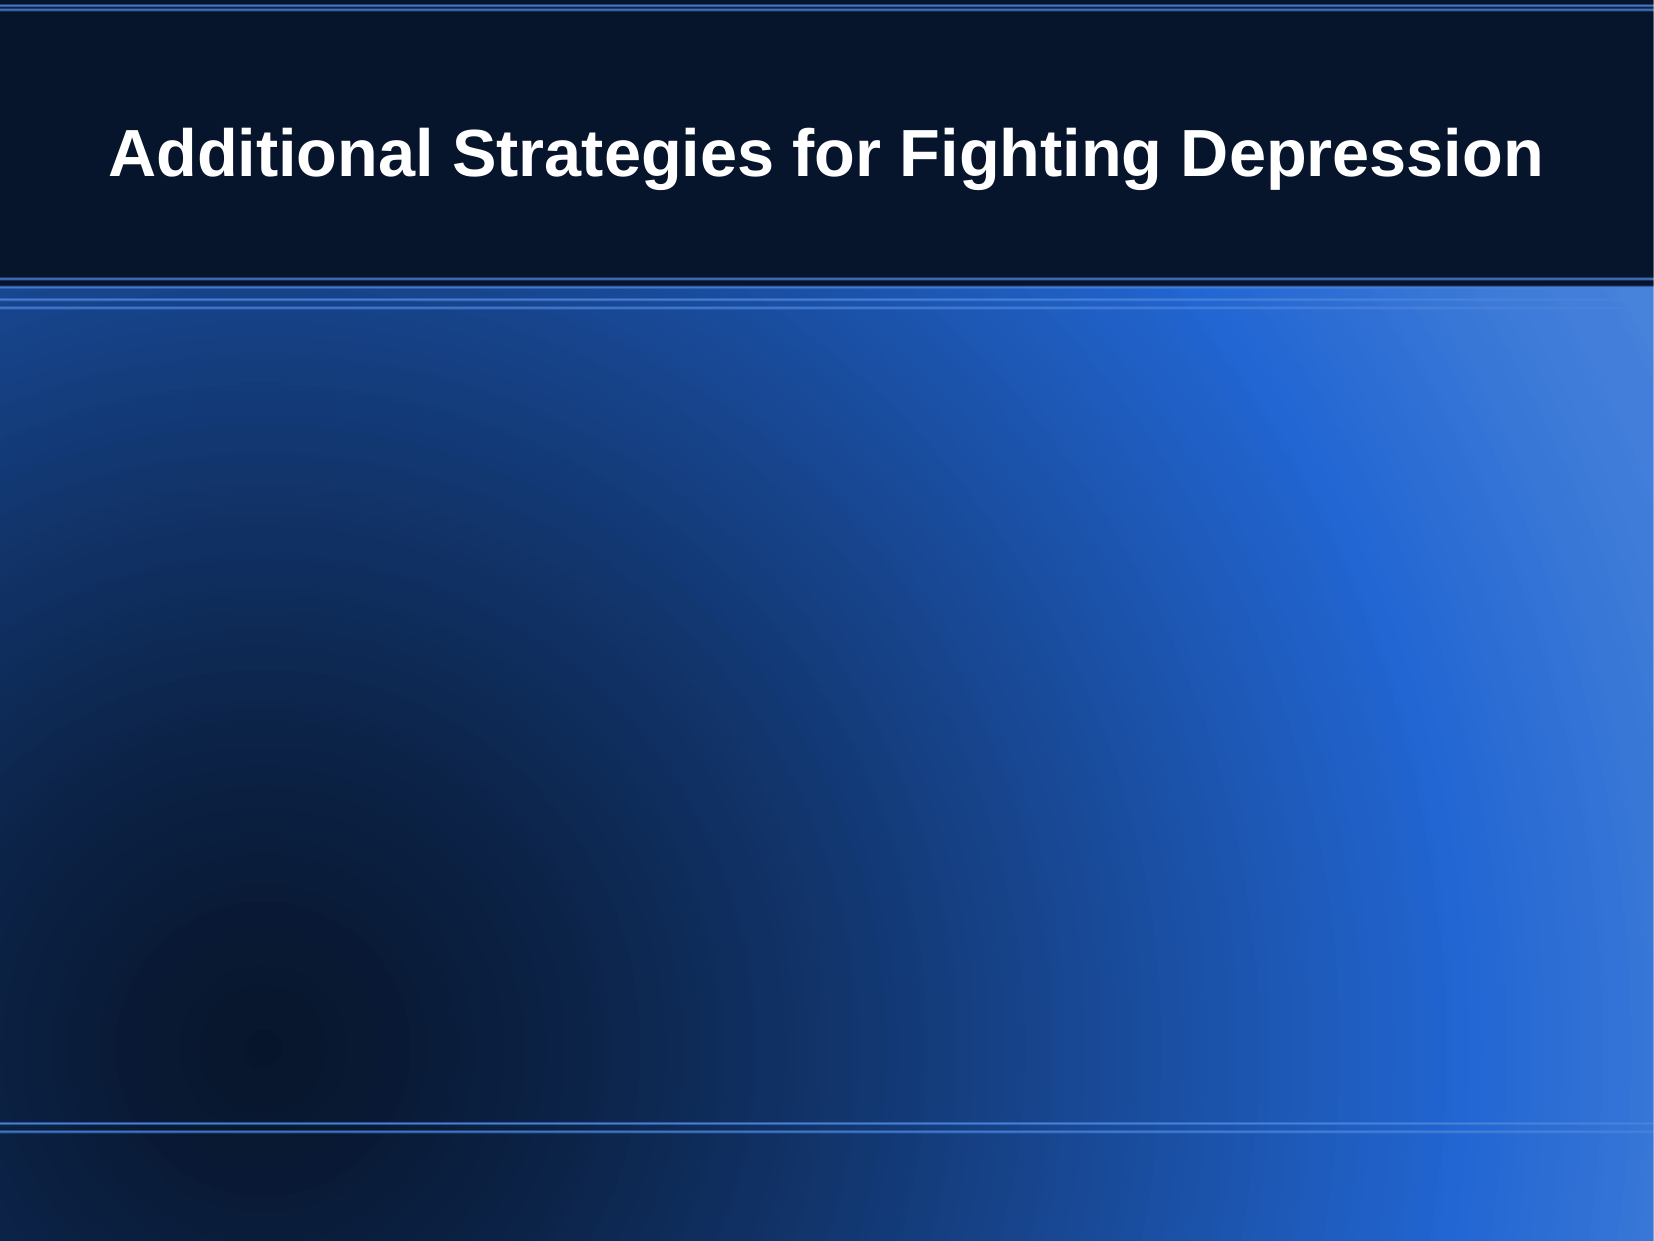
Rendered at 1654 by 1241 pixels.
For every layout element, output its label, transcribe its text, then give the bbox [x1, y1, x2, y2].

picture [0, 0, 1654, 1241]
title Additional Strategies for Fighting Depression [82, 49, 1571, 257]
